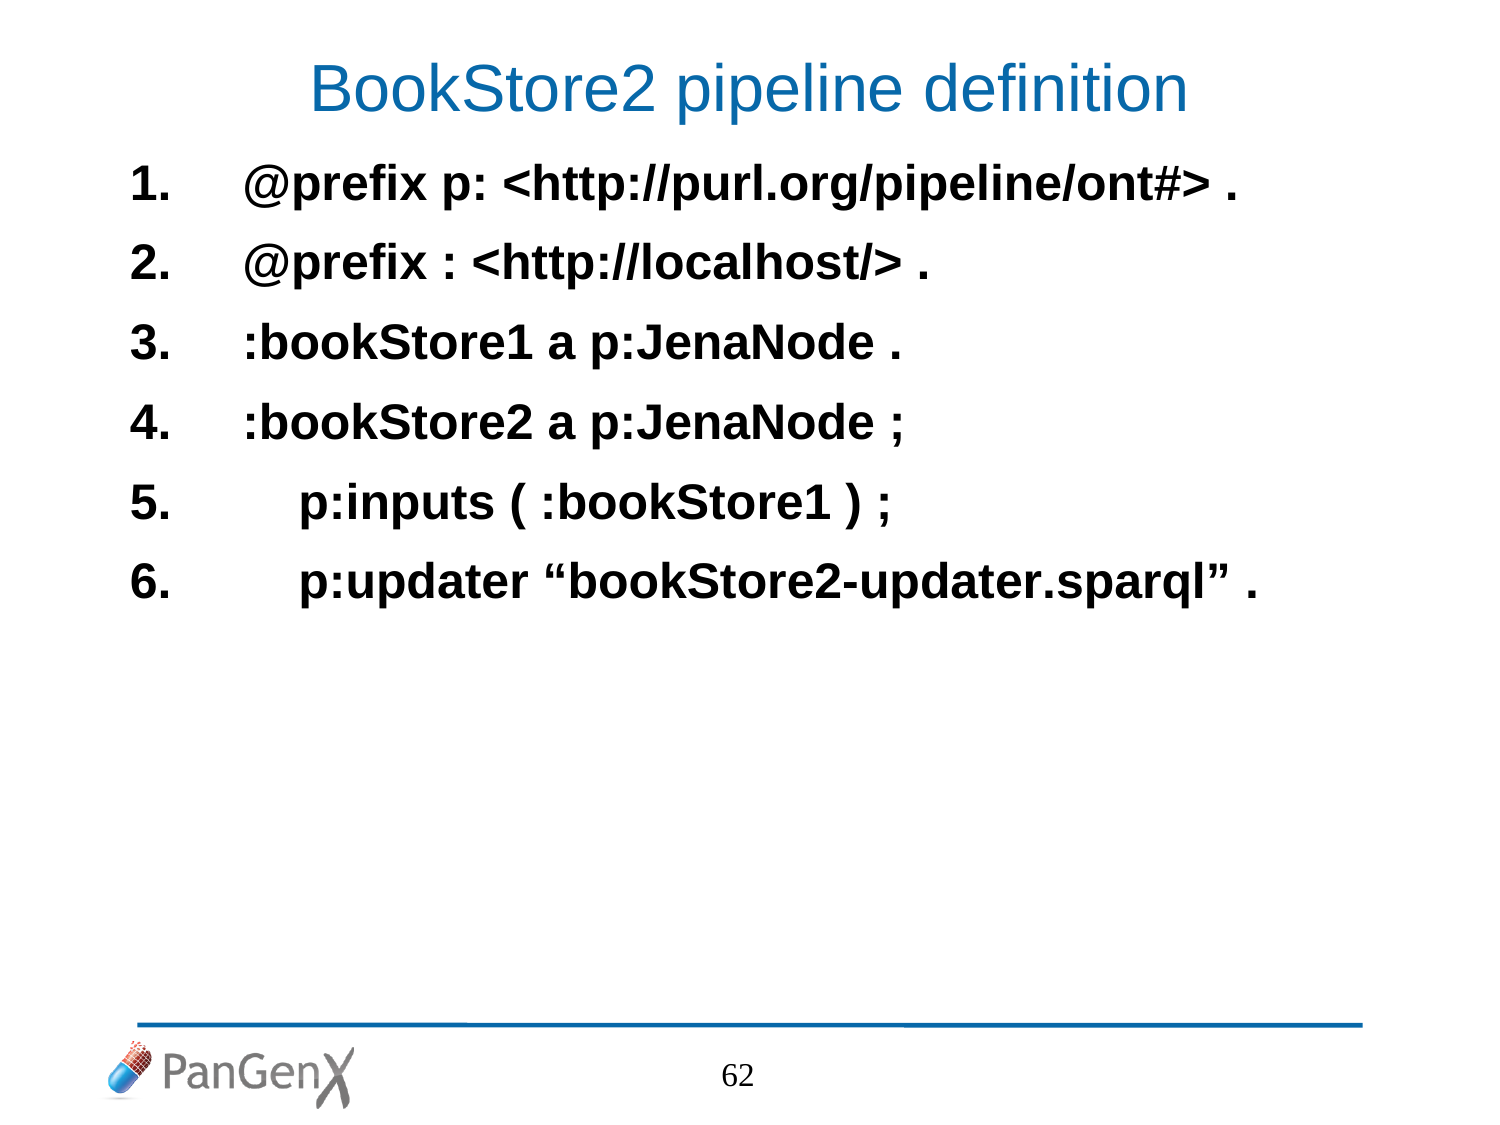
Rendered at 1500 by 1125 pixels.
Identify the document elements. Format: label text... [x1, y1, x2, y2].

title BookStore2 pipeline definition [0, 6, 1500, 149]
picture [89, 1041, 354, 1109]
list @prefix p: <http://purl.org/pipeline/ont#> . @prefix : <http://localhost/> . :bookStore1 a p:JenaNode . :bookStore2 a p:JenaNode ; p:inputs ( :bookStore1 ) ; p:updater “bookStore2-updater.sparql” . [115, 135, 1387, 1036]
